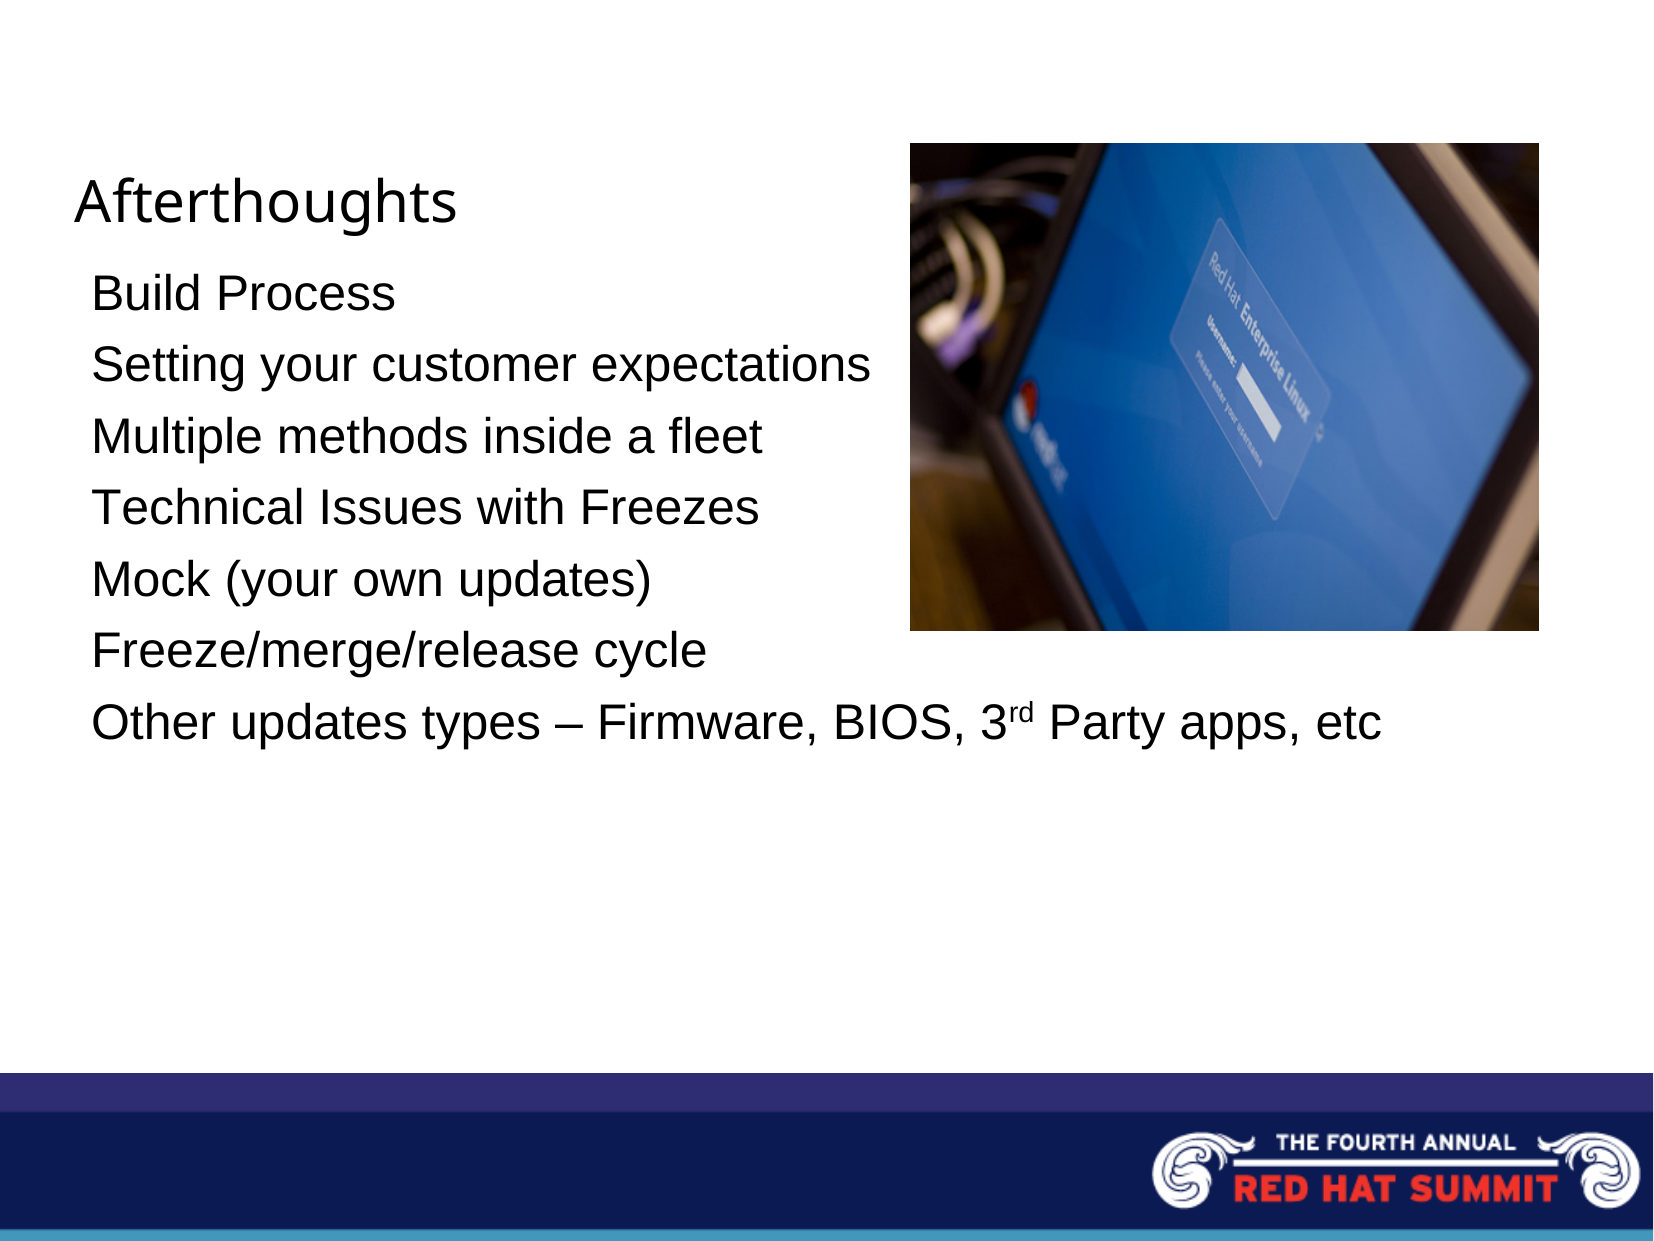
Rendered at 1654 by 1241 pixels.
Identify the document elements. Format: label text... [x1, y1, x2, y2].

title Afterthoughts [74, 140, 1506, 259]
list Build Process Setting your customer expectations Multiple methods inside a fleet Technical Issues with Freezes Mock (your own updates) Freeze/merge/release cycle Other updates types – Firmware, BIOS, 3rd Party apps, etc [77, 264, 1500, 1174]
picture [0, 1073, 1654, 1241]
picture [910, 143, 1539, 631]
